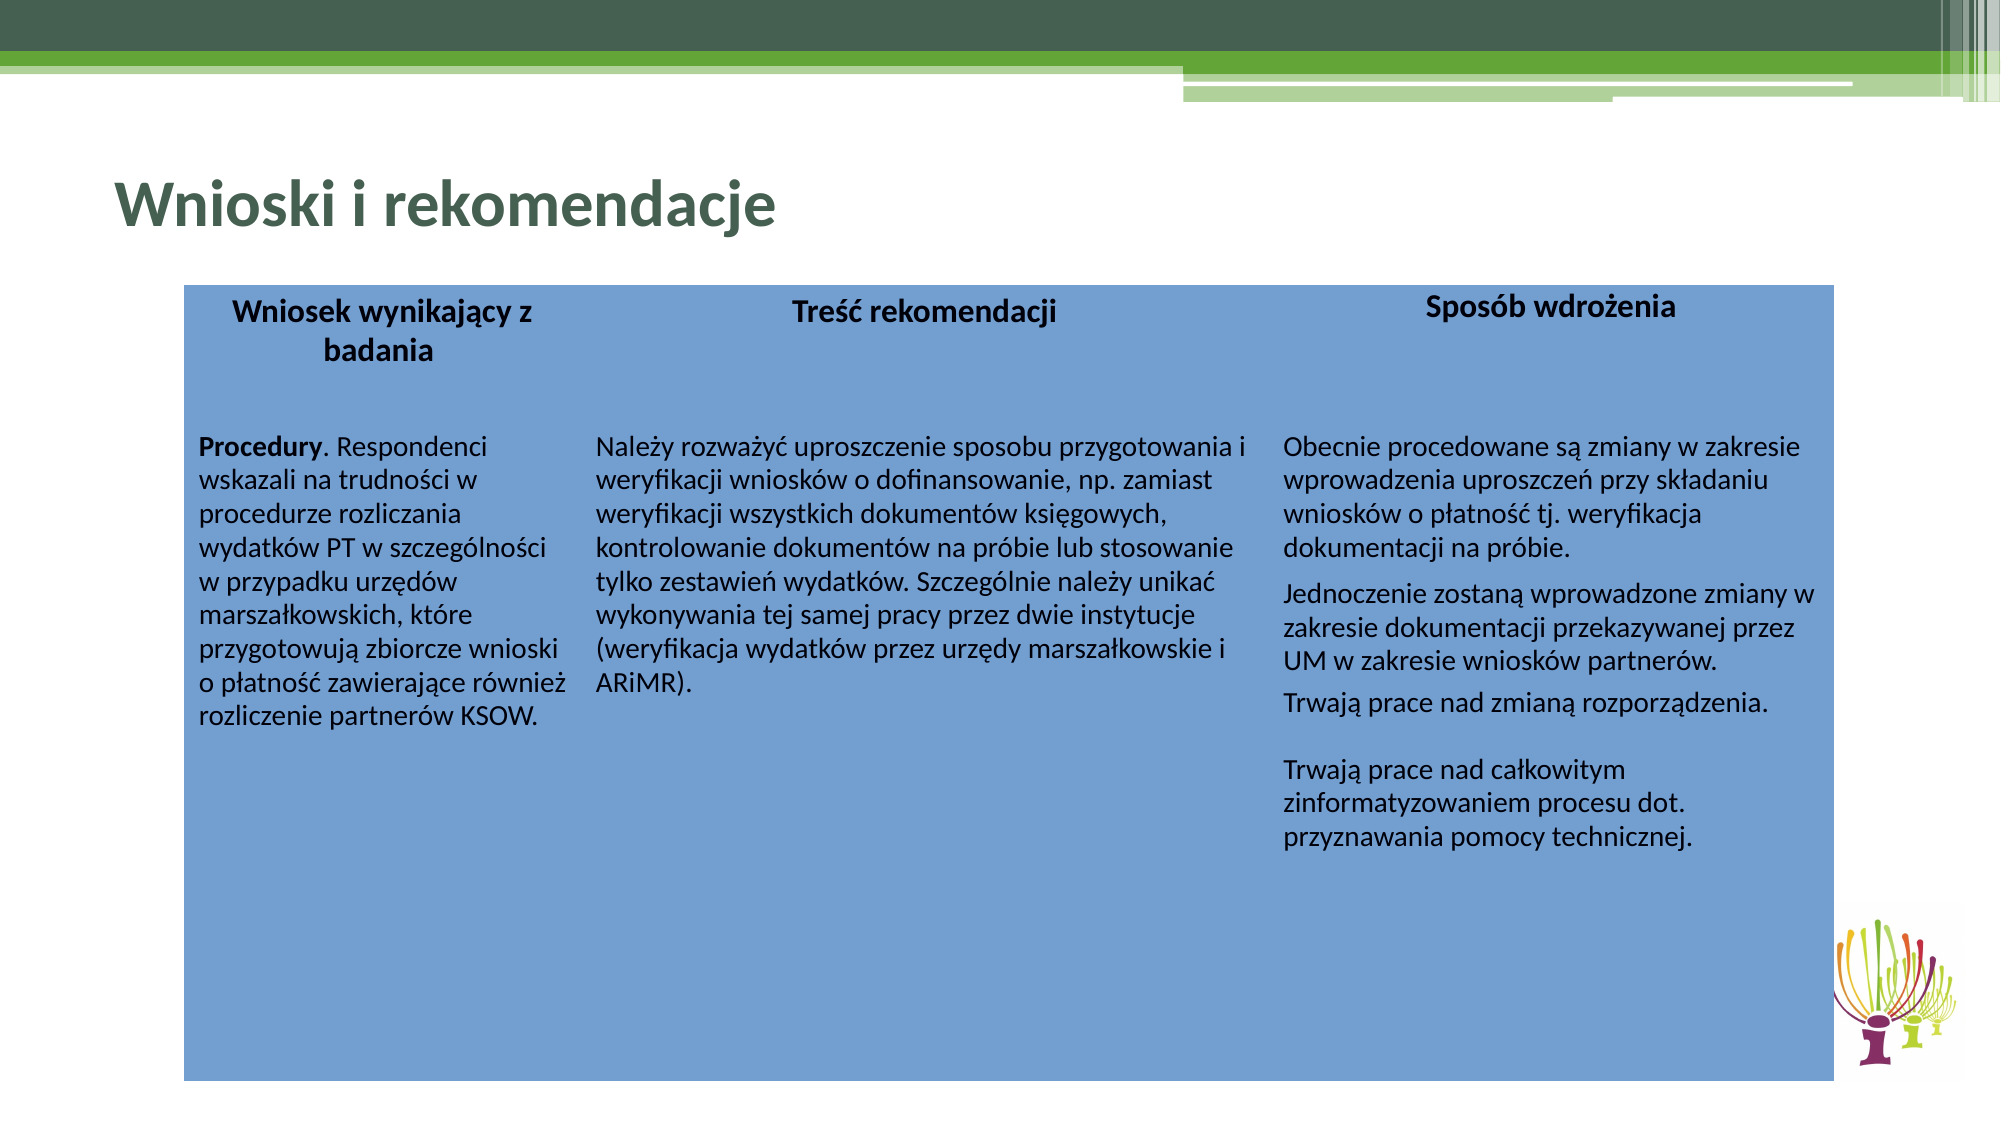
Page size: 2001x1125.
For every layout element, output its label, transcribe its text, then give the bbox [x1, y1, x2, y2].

table_cell Procedury. Respondenci wskazali na trudności w procedurze rozliczania wydatków PT w szczególności w przypadku urzędów marszałkowskich, które przygotowują zbiorcze wnioski o płatność zawierające również rozliczenie partnerów KSOW. [184, 423, 581, 1081]
title Wnioski i rekomendacje [99, 113, 1900, 286]
table_cell Obecnie procedowane są zmiany w zakresie wprowadzenia uproszczeń przy składaniu wniosków o płatność tj. weryfikacja dokumentacji na próbie. Jednoczenie zostaną wprowadzone zmiany w zakresie dokumentacji przekazywanej przez UM w zakresie wniosków partnerów. Trwają prace nad zmianą rozporządzenia. Trwają prace nad całkowitym zinformatyzowaniem procesu dot. przyznawania pomocy technicznej. [1269, 423, 1834, 1081]
table_header Wniosek wynikający z badania [184, 285, 581, 423]
table_cell Należy rozważyć uproszczenie sposobu przygotowania i weryfikacji wniosków o dofinansowanie, np. zamiast weryfikacji wszystkich dokumentów księgowych, kontrolowanie dokumentów na próbie lub stosowanie tylko zestawień wydatków. Szczególnie należy unikać wykonywania tej samej pracy przez dwie instytucje (weryfikacja wydatków przez urzędy marszałkowskie i ARiMR). [581, 423, 1269, 1081]
picture [1807, 903, 1965, 1082]
table_header Treść rekomendacji [581, 285, 1269, 423]
table_header Sposób wdrożenia [1269, 285, 1834, 423]
